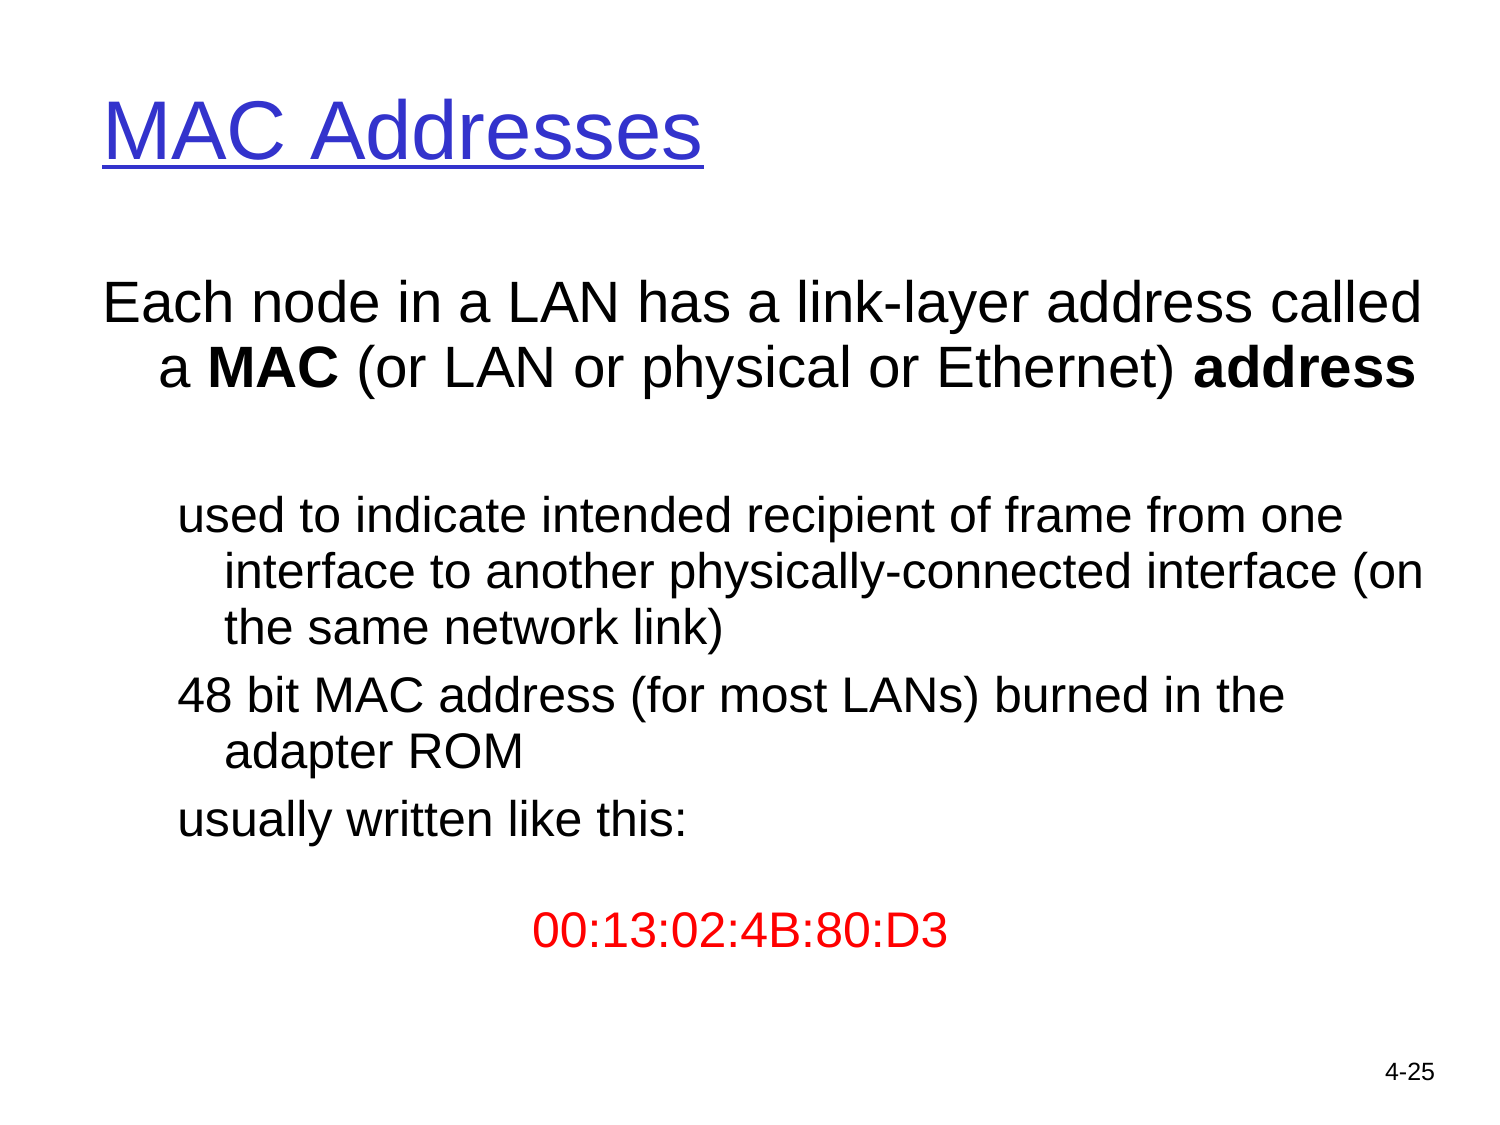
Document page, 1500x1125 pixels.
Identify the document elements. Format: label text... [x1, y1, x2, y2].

title MAC Addresses [87, 37, 1363, 225]
list Each node in a LAN has a link-layer address called a MAC (or LAN or physical or Ethernet) address used to indicate intended recipient of frame from one interface to another physically-connected interface (on the same network link) 48 bit MAC address (for most LANs) burned in the adapter ROM usually written like this: 00:13:02:4B:80:D3 [87, 262, 1441, 1125]
